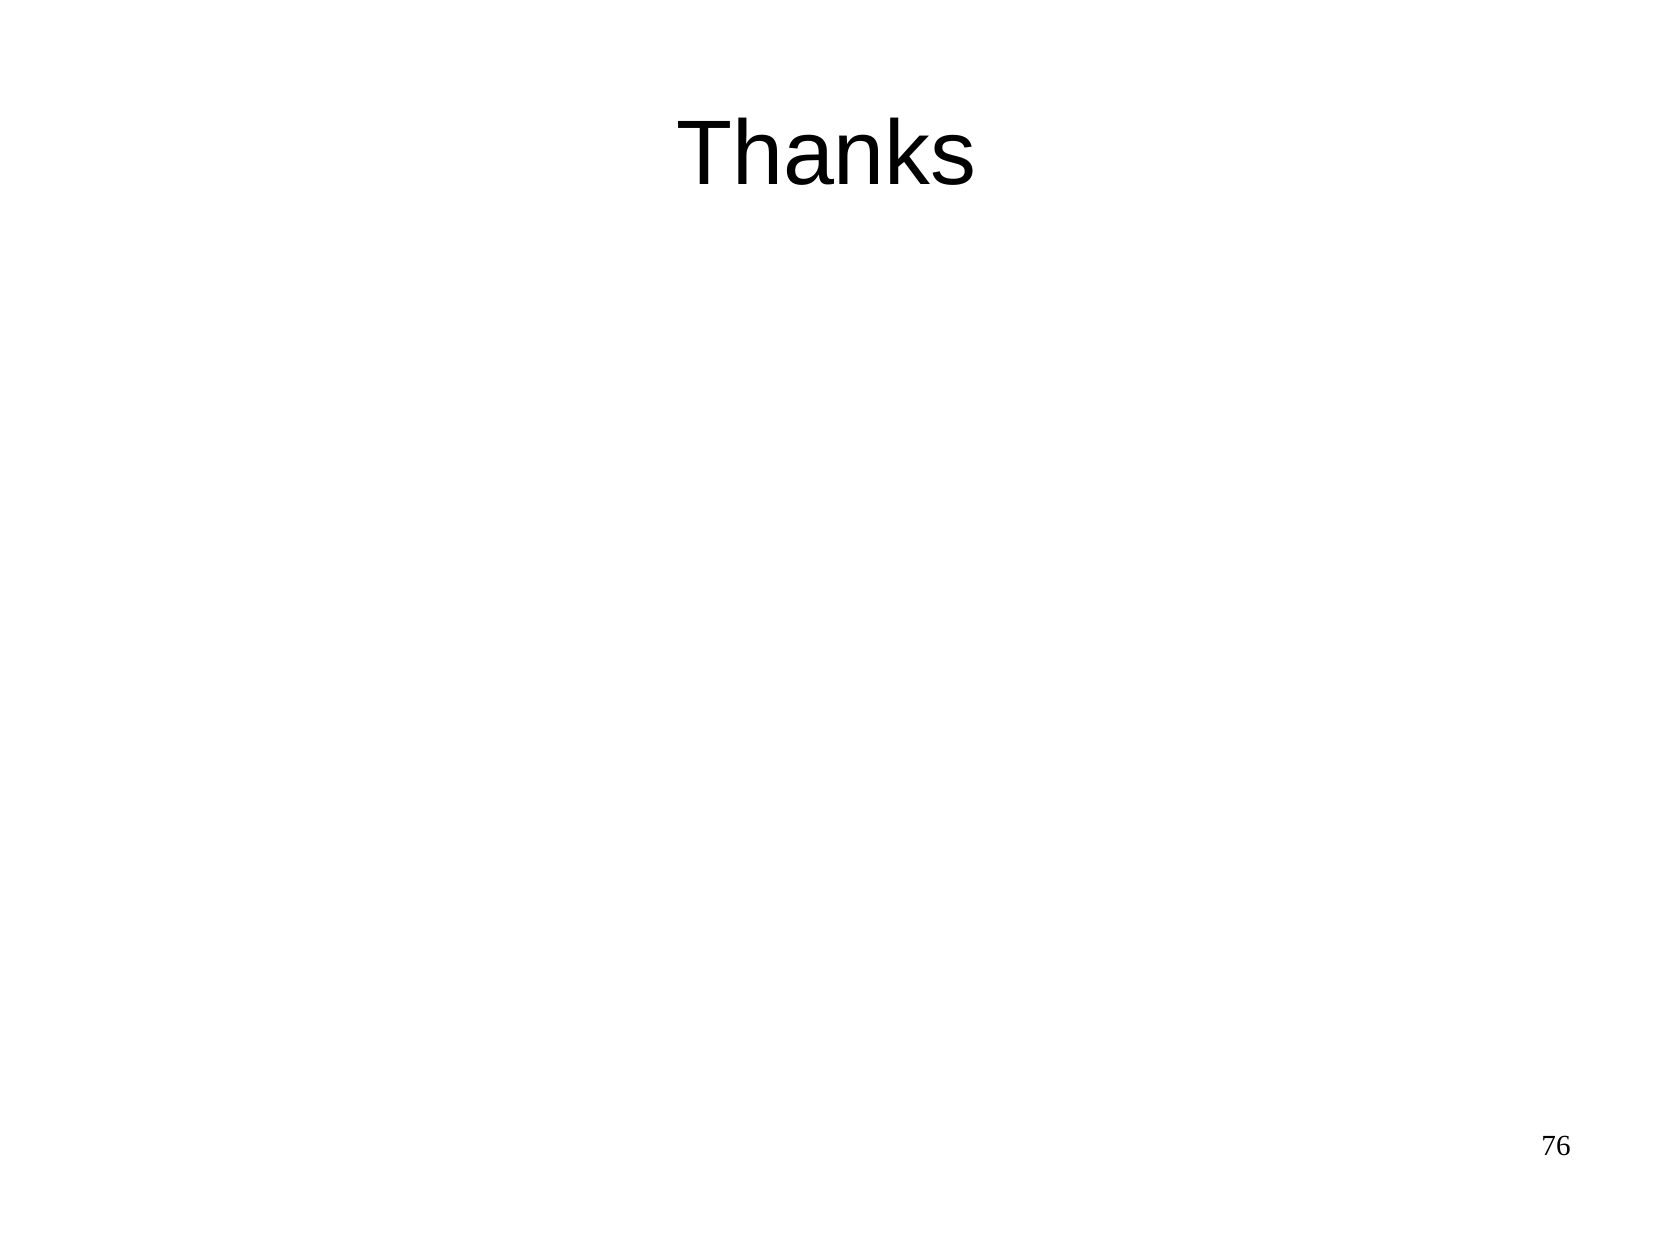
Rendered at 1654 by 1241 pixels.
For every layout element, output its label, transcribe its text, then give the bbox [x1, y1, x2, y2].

title Thanks [82, 49, 1571, 257]
